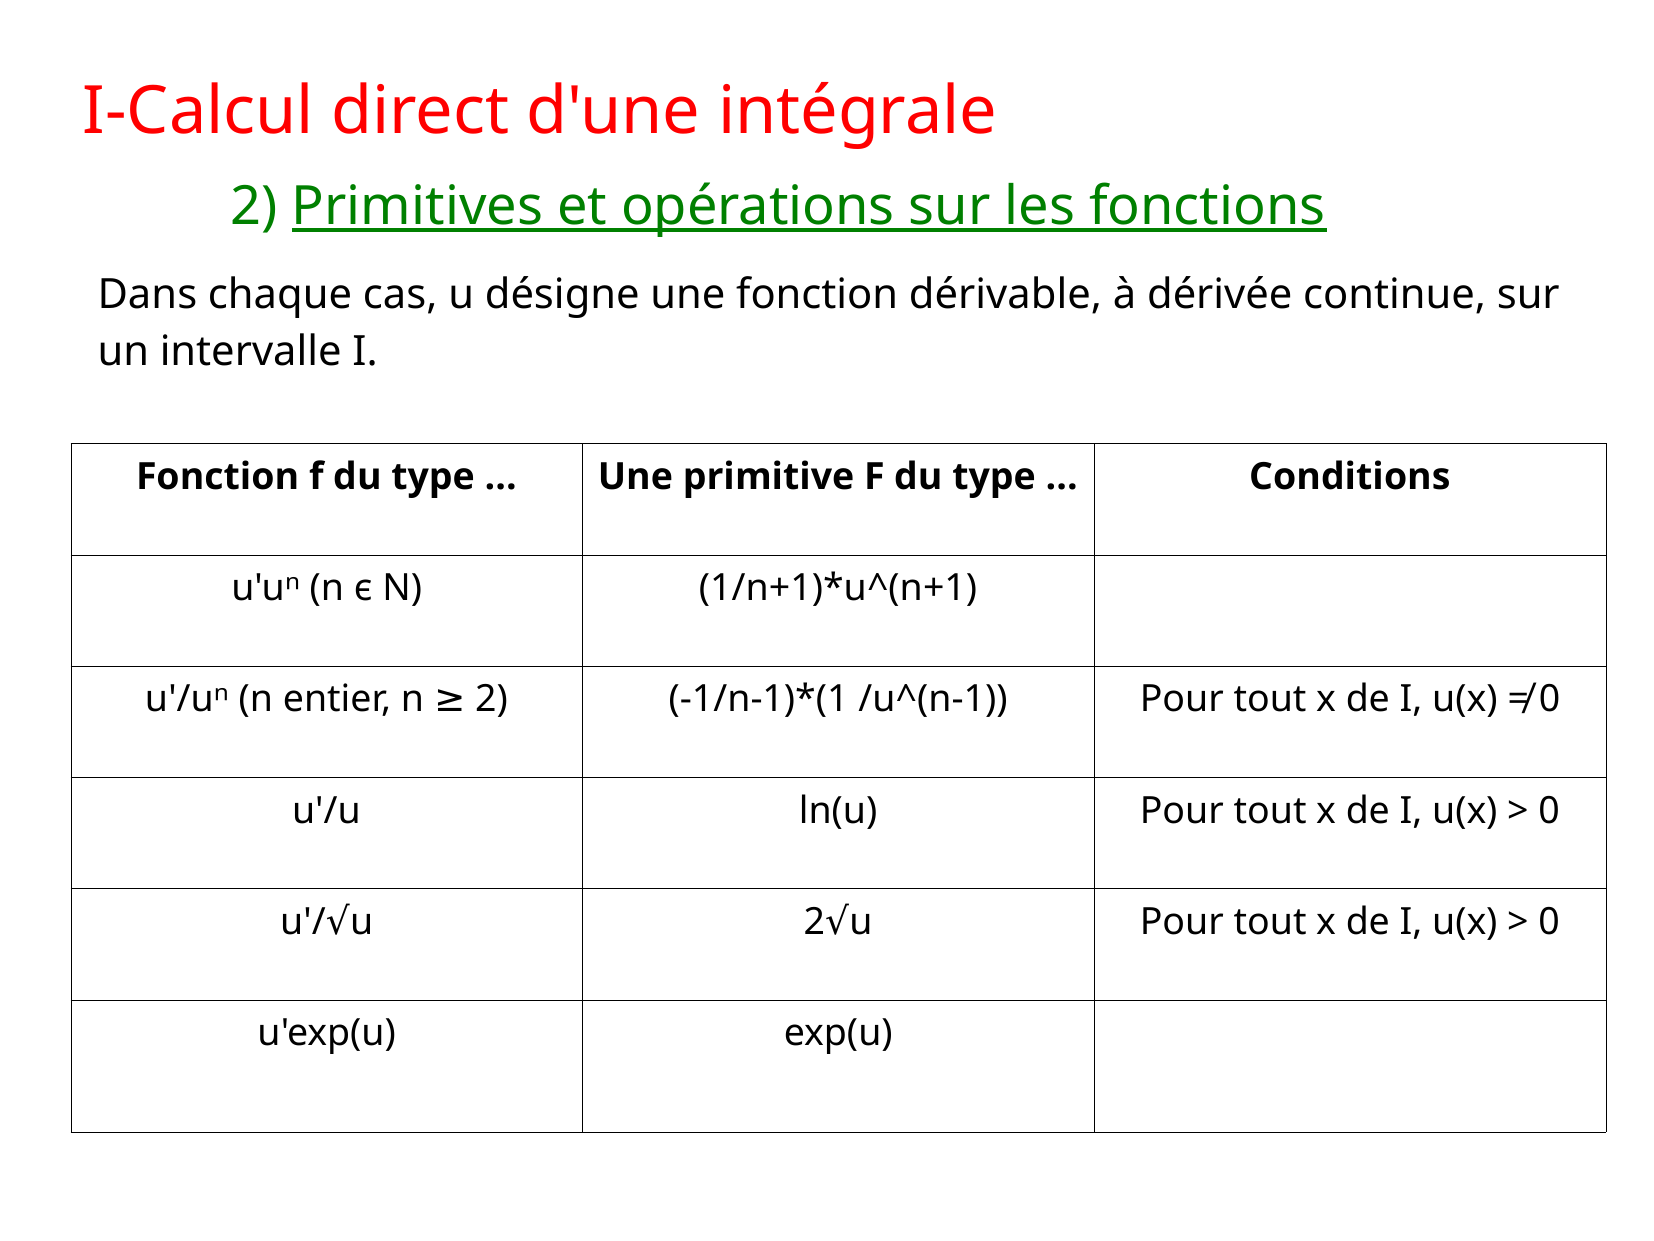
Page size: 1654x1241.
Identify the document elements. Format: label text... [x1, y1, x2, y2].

table_cell (1/n+1)*u^(n+1) [583, 556, 1094, 666]
table_cell (-1/n-1)*(1 /u^(n-1)) [583, 667, 1094, 777]
table_header Une primitive F du type ... [583, 444, 1094, 555]
table_cell [1095, 1001, 1606, 1132]
table_cell u'/u [72, 778, 582, 888]
table_cell u'uⁿ (n є N) [72, 556, 582, 666]
table_cell Pour tout x de I, u(x) > 0 [1095, 778, 1606, 888]
table_cell Pour tout x de I, u(x) > 0 [1095, 889, 1606, 1000]
table_cell u'/√u [72, 889, 582, 1000]
table_cell u'exp(u) [72, 1001, 582, 1132]
table_cell exp(u) [583, 1001, 1094, 1132]
table_header Conditions [1095, 444, 1606, 555]
text_box Dans chaque cas, u désigne une fonction dérivable, à dérivée continue, sur un intervalle I. [82, 256, 1619, 388]
title I-Calcul direct d'une intégrale 2) Primitives et opérations sur les fonctions [82, 49, 1571, 256]
table_header Fonction f du type ... [72, 444, 582, 555]
table_cell 2√u [583, 889, 1094, 1000]
table_cell u'/uⁿ (n entier, n ≥ 2) [72, 667, 582, 777]
table_cell ln(u) [583, 778, 1094, 888]
table_cell [1095, 556, 1606, 666]
table_cell Pour tout x de I, u(x) ≠ 0 [1095, 667, 1606, 777]
